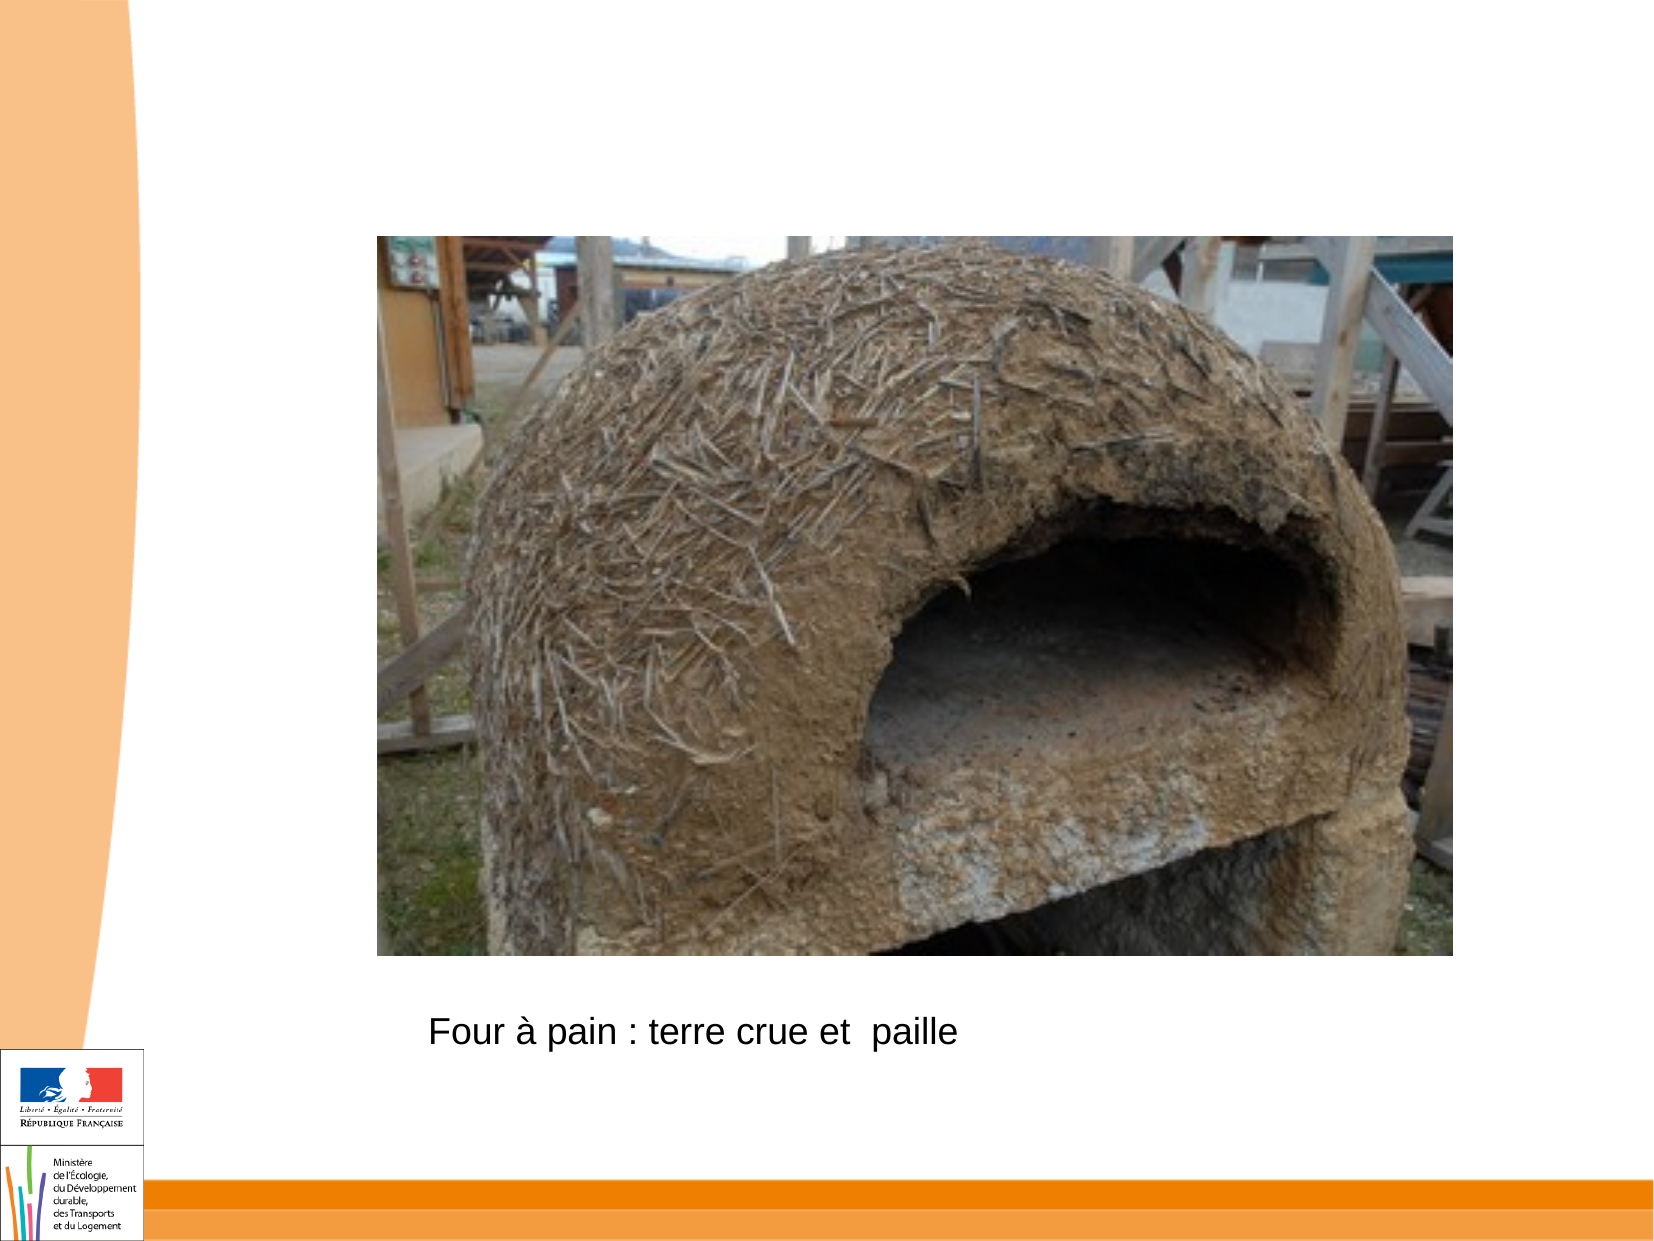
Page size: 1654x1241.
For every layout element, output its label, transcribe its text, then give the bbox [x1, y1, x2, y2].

picture [0, 0, 1654, 1241]
text_box Four à pain : terre crue et paille [413, 1003, 1063, 1061]
